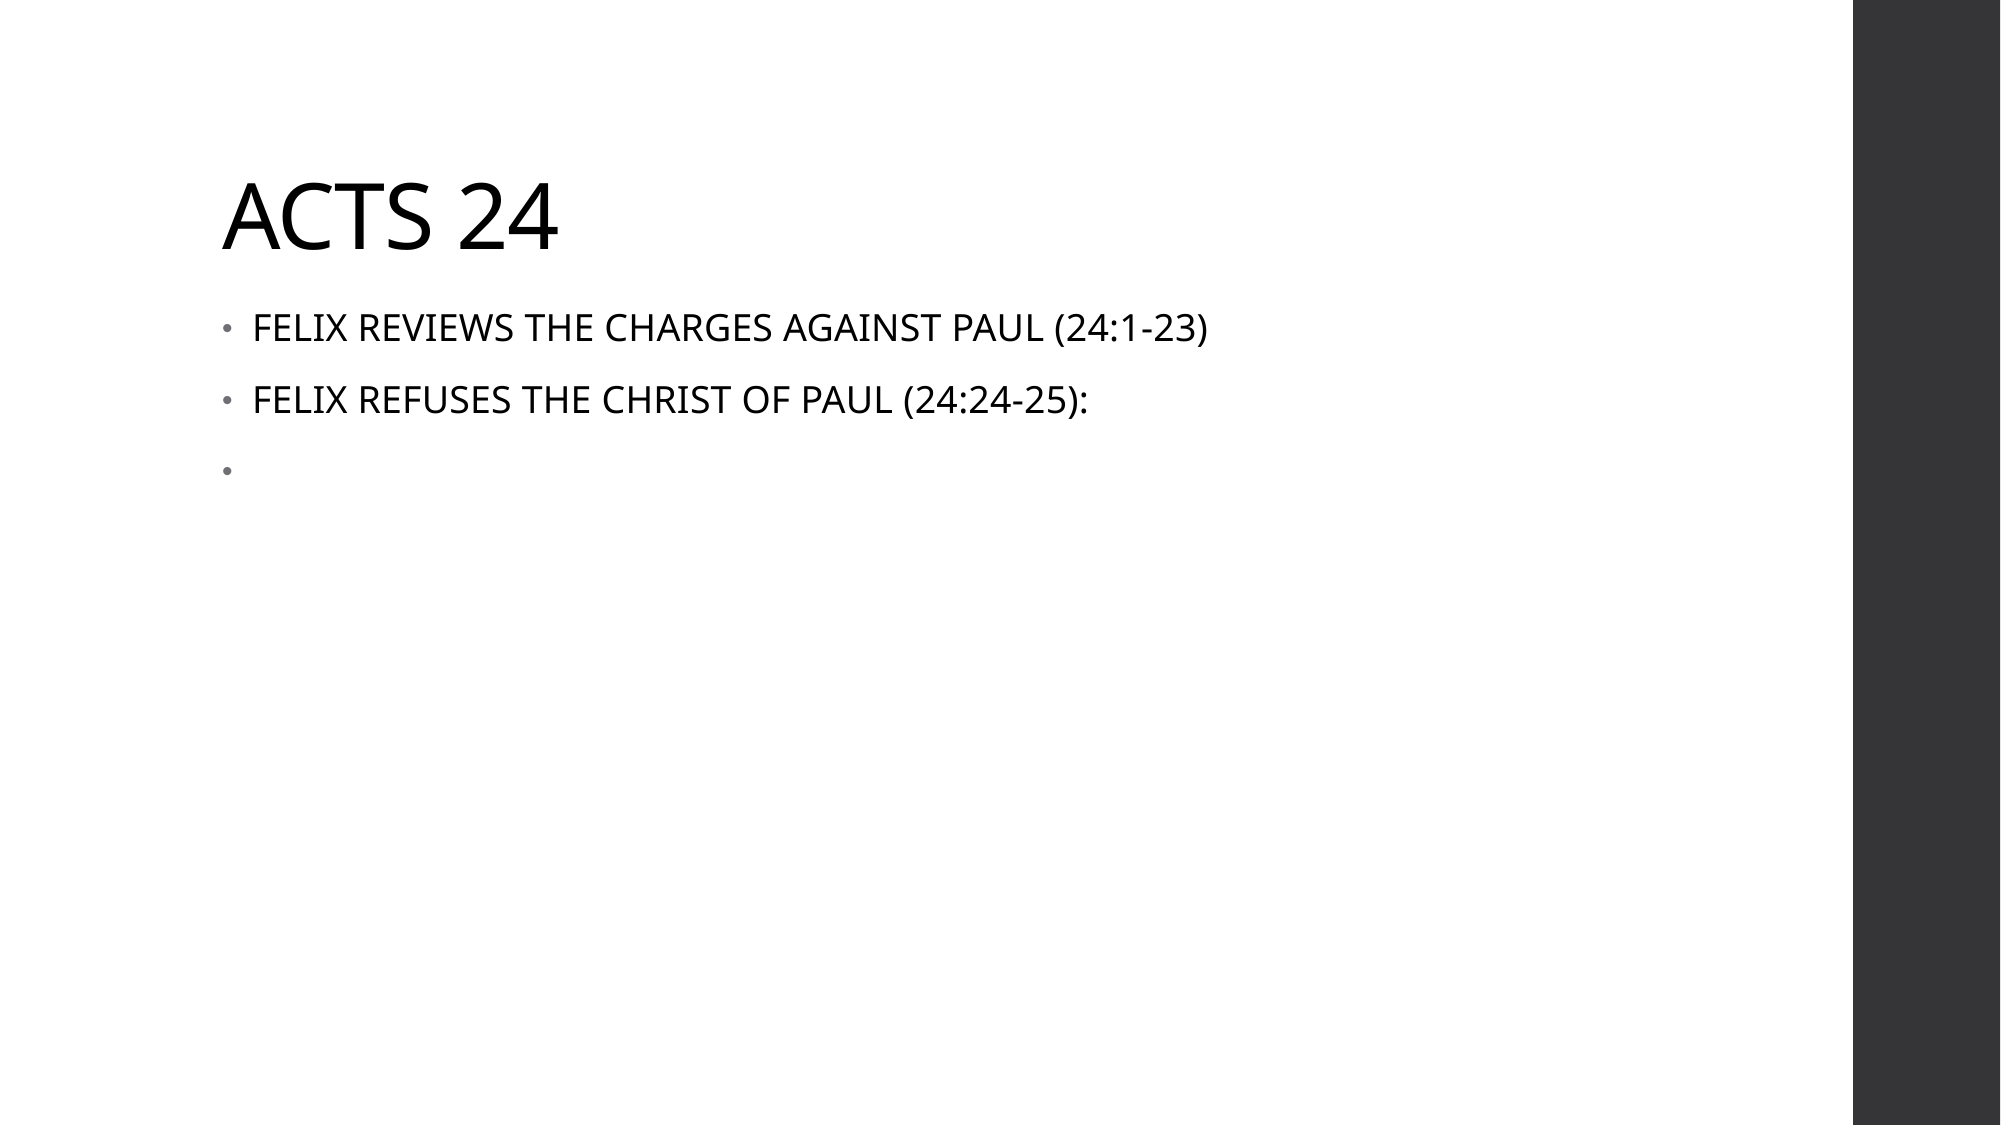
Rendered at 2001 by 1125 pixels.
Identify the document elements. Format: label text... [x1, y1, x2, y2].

list FELIX REVIEWS THE CHARGES AGAINST PAUL (24:1-23) FELIX REFUSES THE CHRIST OF PAUL (24:24-25): [206, 299, 1617, 1014]
title ACTS 24 [206, 60, 1797, 278]
